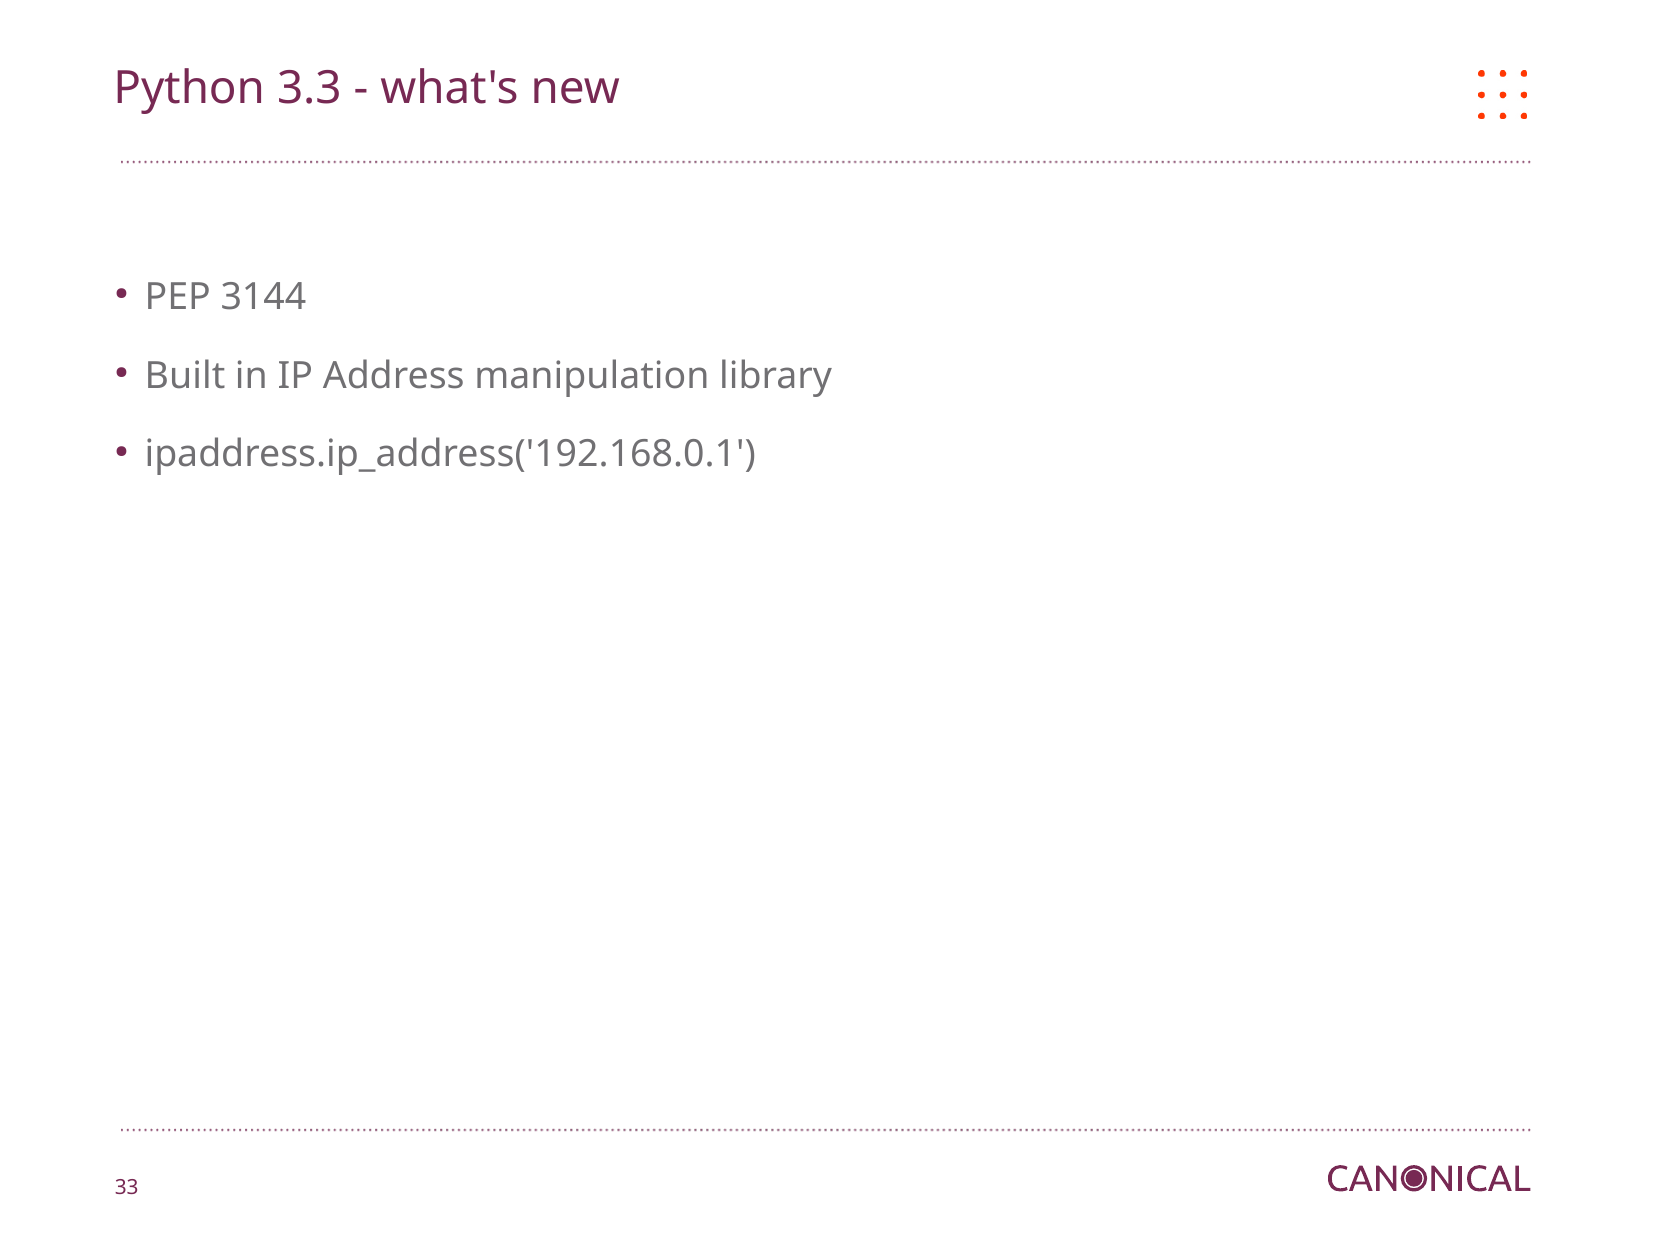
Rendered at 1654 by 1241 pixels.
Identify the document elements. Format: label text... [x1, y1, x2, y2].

list PEP 3144 Built in IP Address manipulation library ipaddress.ip_address('192.168.0.1') [115, 256, 1540, 977]
picture [111, 159, 1533, 166]
picture [1478, 70, 1527, 119]
picture [111, 1127, 1533, 1134]
title Python 3.3 - what's new [113, 64, 1382, 107]
